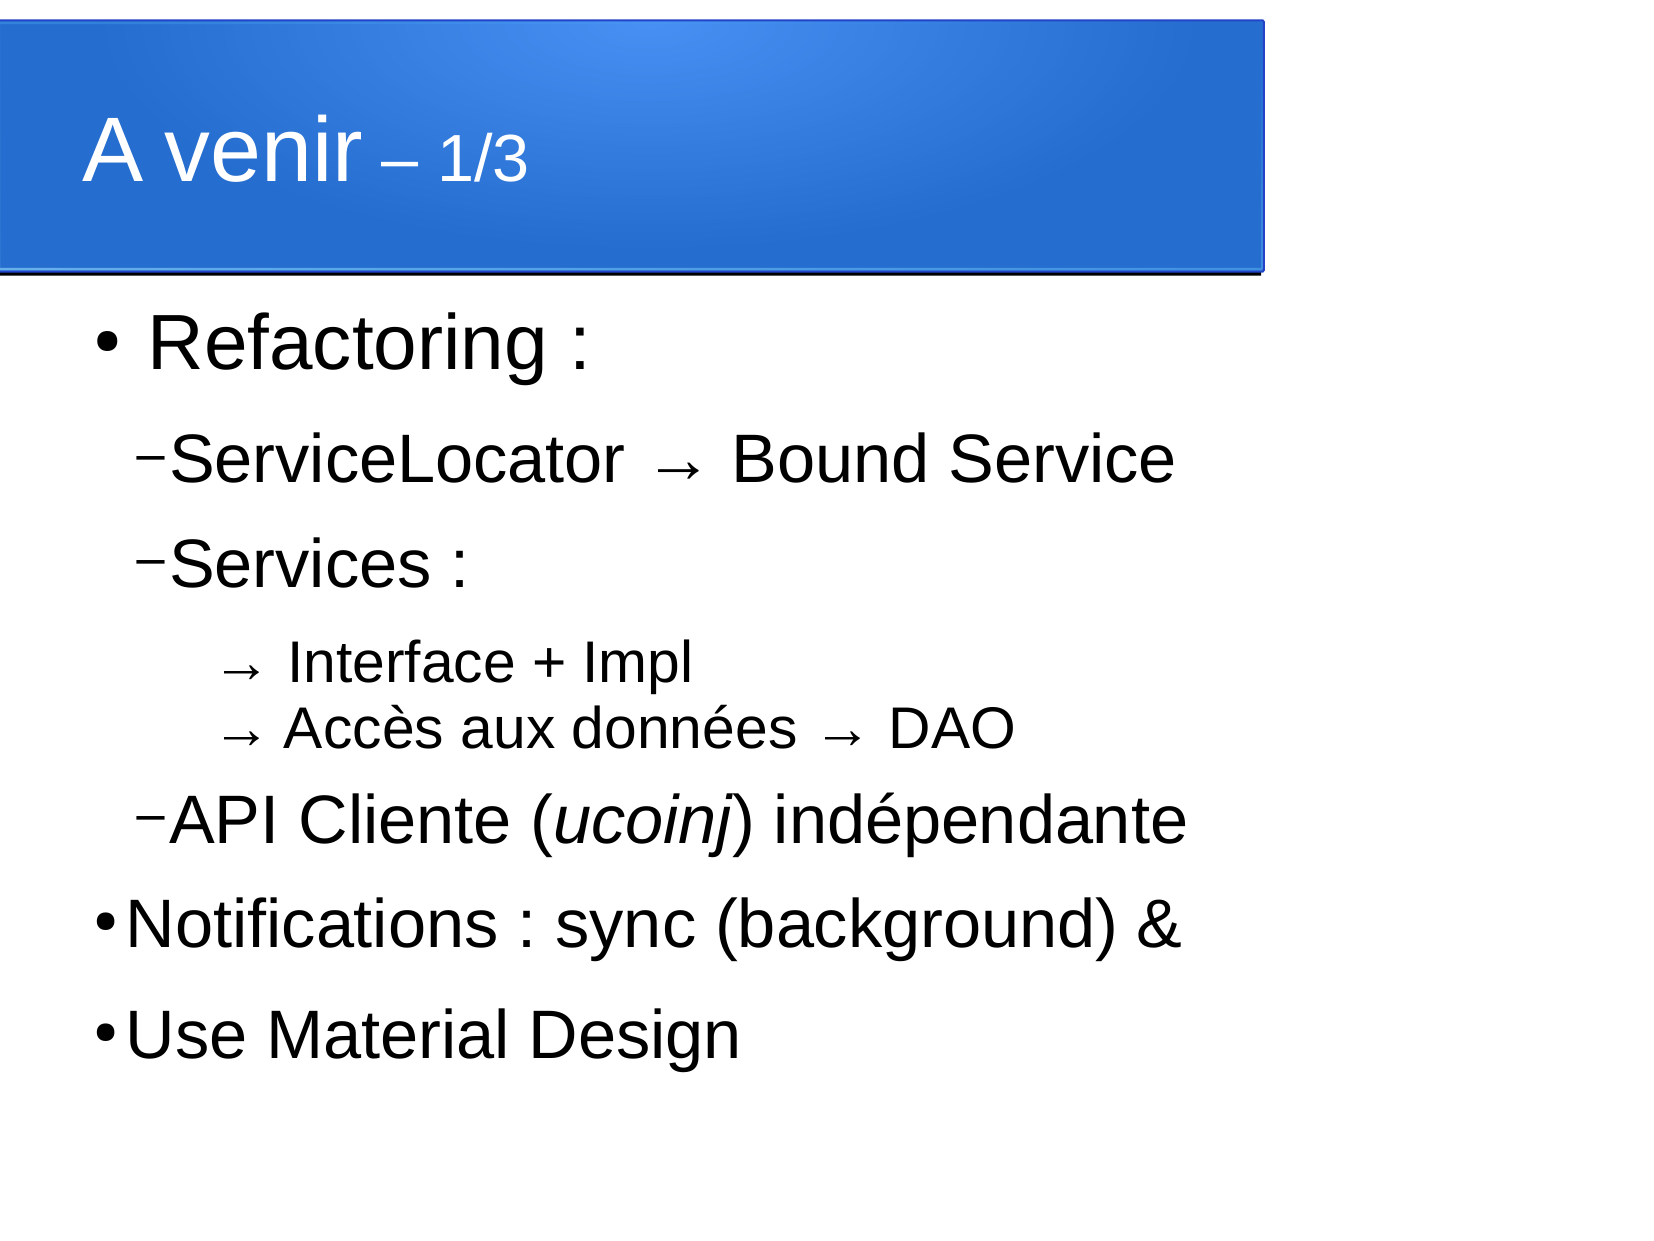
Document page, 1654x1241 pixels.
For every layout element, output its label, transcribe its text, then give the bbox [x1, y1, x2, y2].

title A venir – 1/3 [82, 47, 1235, 252]
list Refactoring : ServiceLocator → Bound Service Services : → Interface + Impl → Accès aux données → DAO API Cliente (ucoinj) indépendante Notifications : sync (background) & Use Material Design [82, 299, 1571, 1087]
